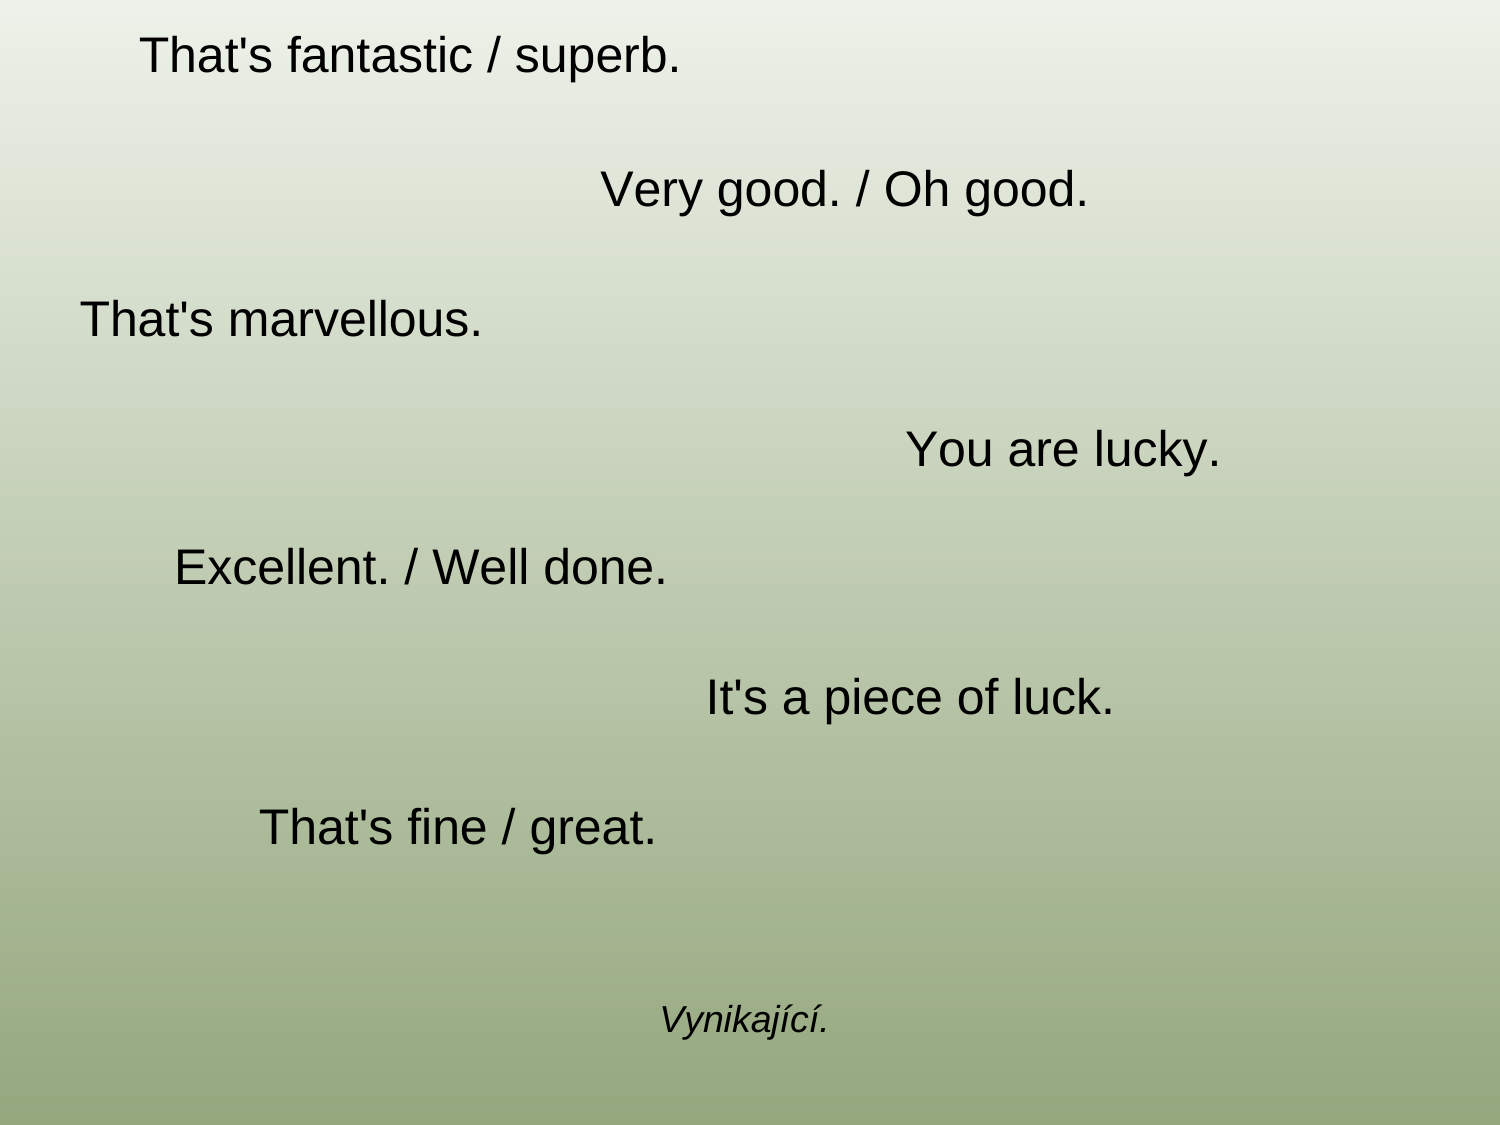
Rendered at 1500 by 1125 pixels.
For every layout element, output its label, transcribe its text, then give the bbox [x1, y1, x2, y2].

text_box That's fine / great. [244, 786, 673, 863]
text_box Vynikající. [644, 987, 845, 1049]
text_box You are lucky. [890, 408, 1237, 485]
text_box Very good. / Oh good. [585, 148, 1105, 225]
text_box Excellent. / Well done. [159, 527, 1382, 603]
text_box That's marvellous. [64, 278, 550, 355]
text_box That's fantastic / superb. [123, 14, 739, 90]
text_box It's a piece of luck. [690, 656, 1500, 733]
